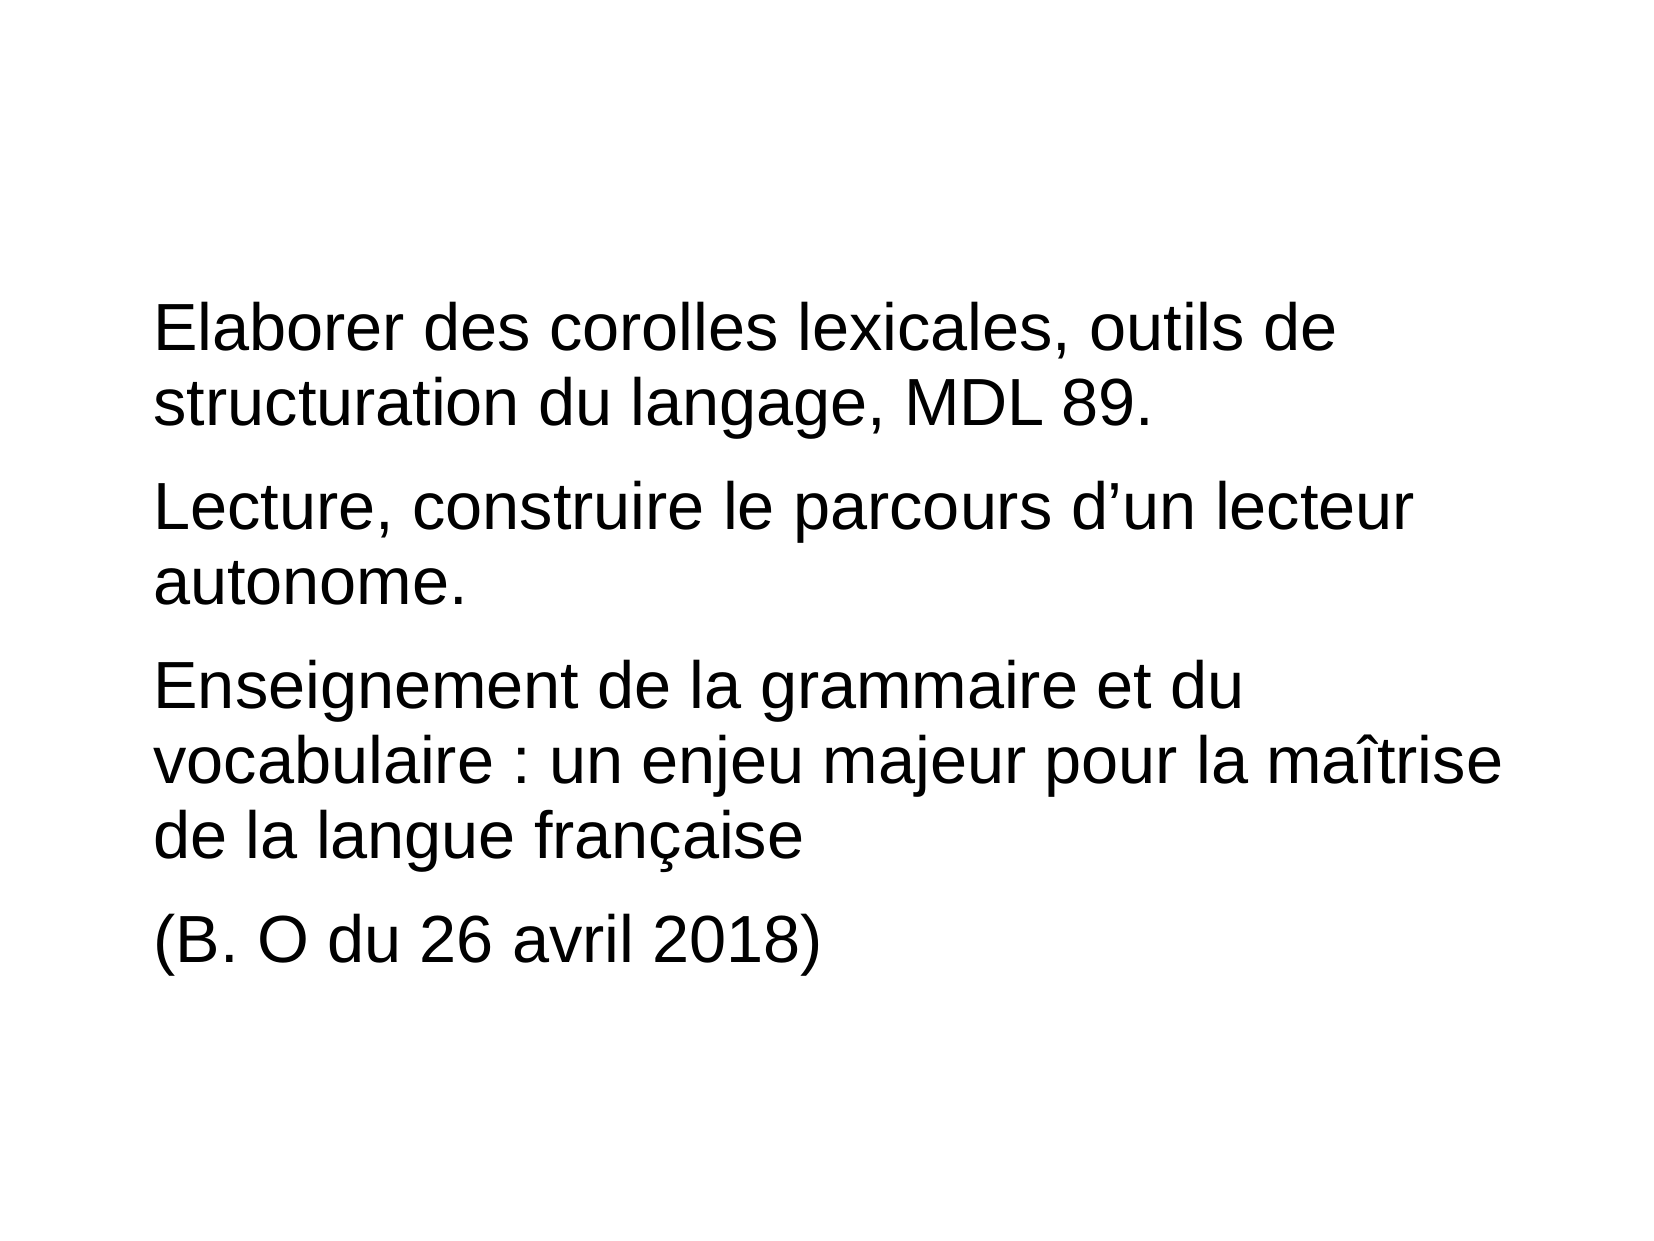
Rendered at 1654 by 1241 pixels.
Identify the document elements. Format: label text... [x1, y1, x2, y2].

list Elaborer des corolles lexicales, outils de structuration du langage, MDL 89. Lecture, construire le parcours d’un lecteur autonome. Enseignement de la grammaire et du vocabulaire : un enjeu majeur pour la maîtrise de la langue française (B. O du 26 avril 2018) [82, 290, 1571, 1010]
